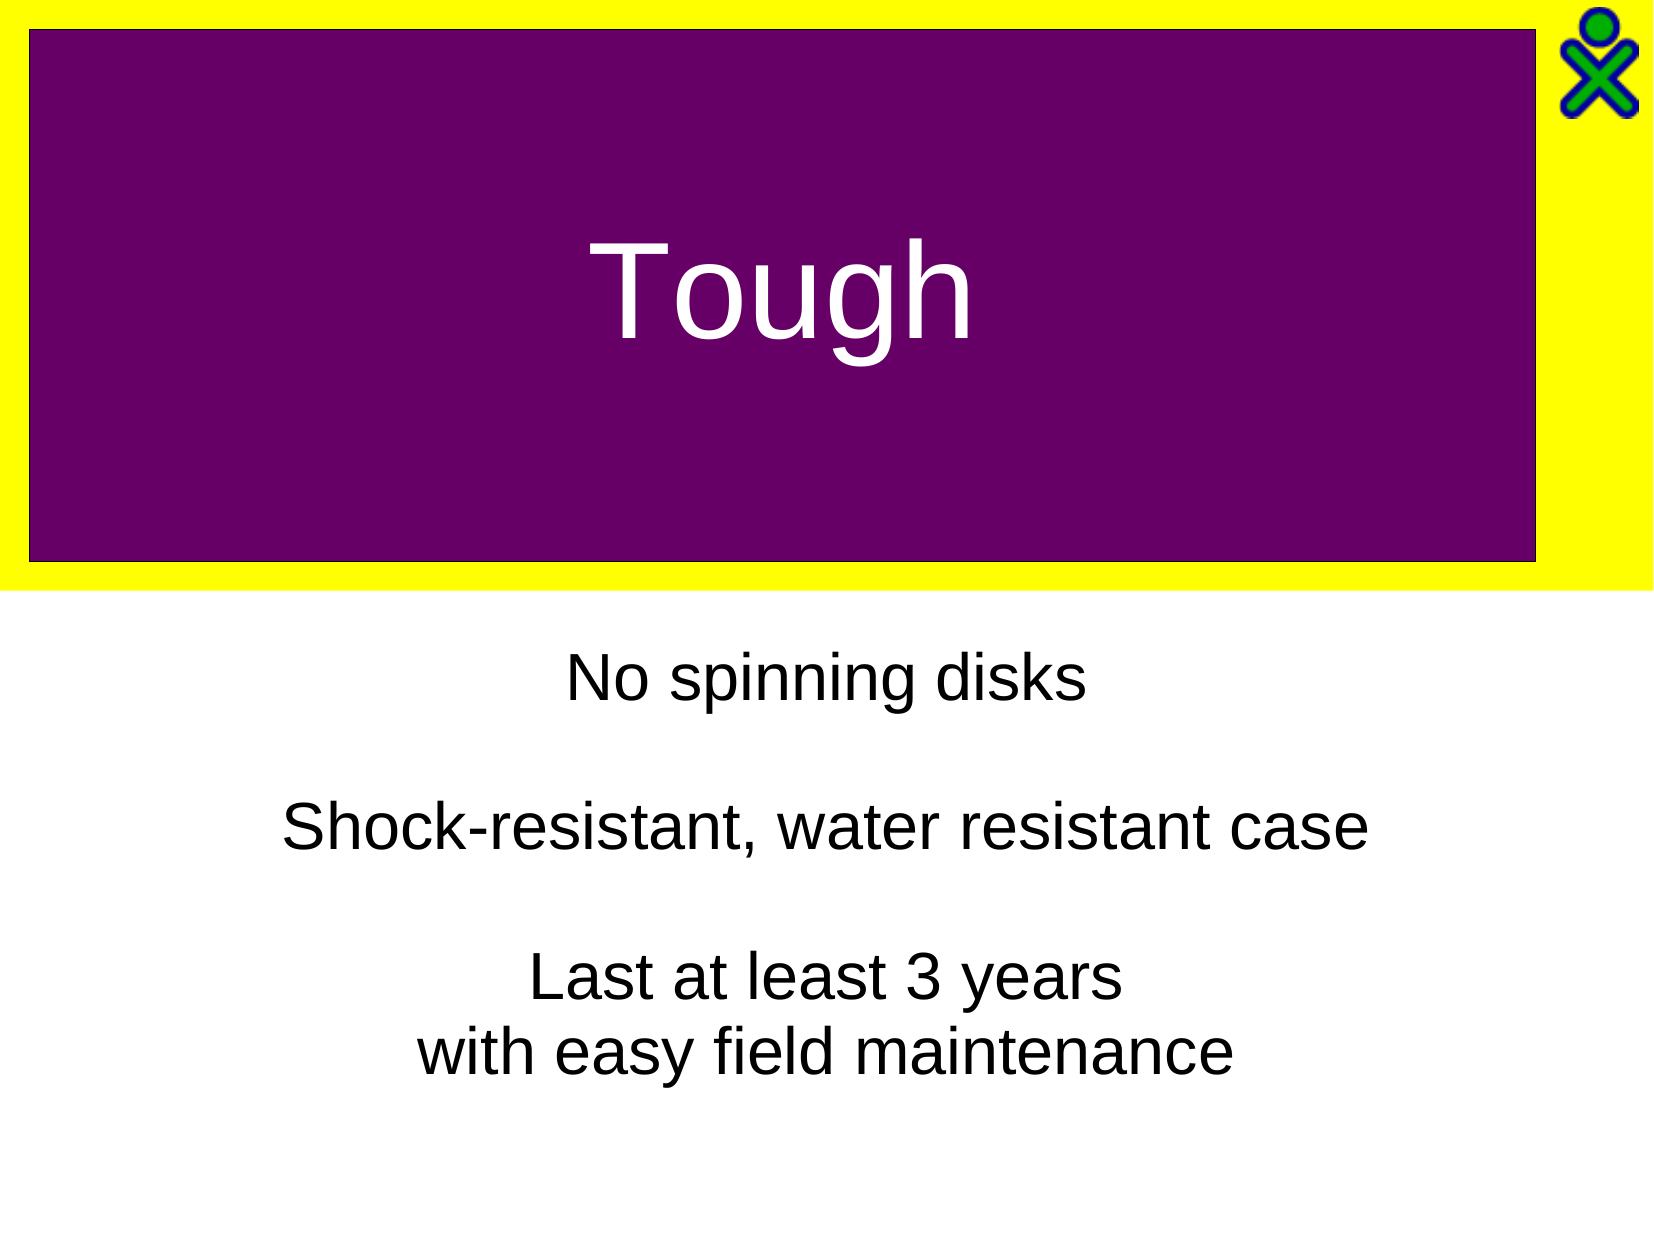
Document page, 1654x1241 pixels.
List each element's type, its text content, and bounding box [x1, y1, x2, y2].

picture [1559, 7, 1639, 119]
subtitle No spinning disks Shock-resistant, water resistant case Last at least 3 years with easy field maintenance [82, 627, 1571, 1102]
title Tough [59, 56, 1506, 525]
